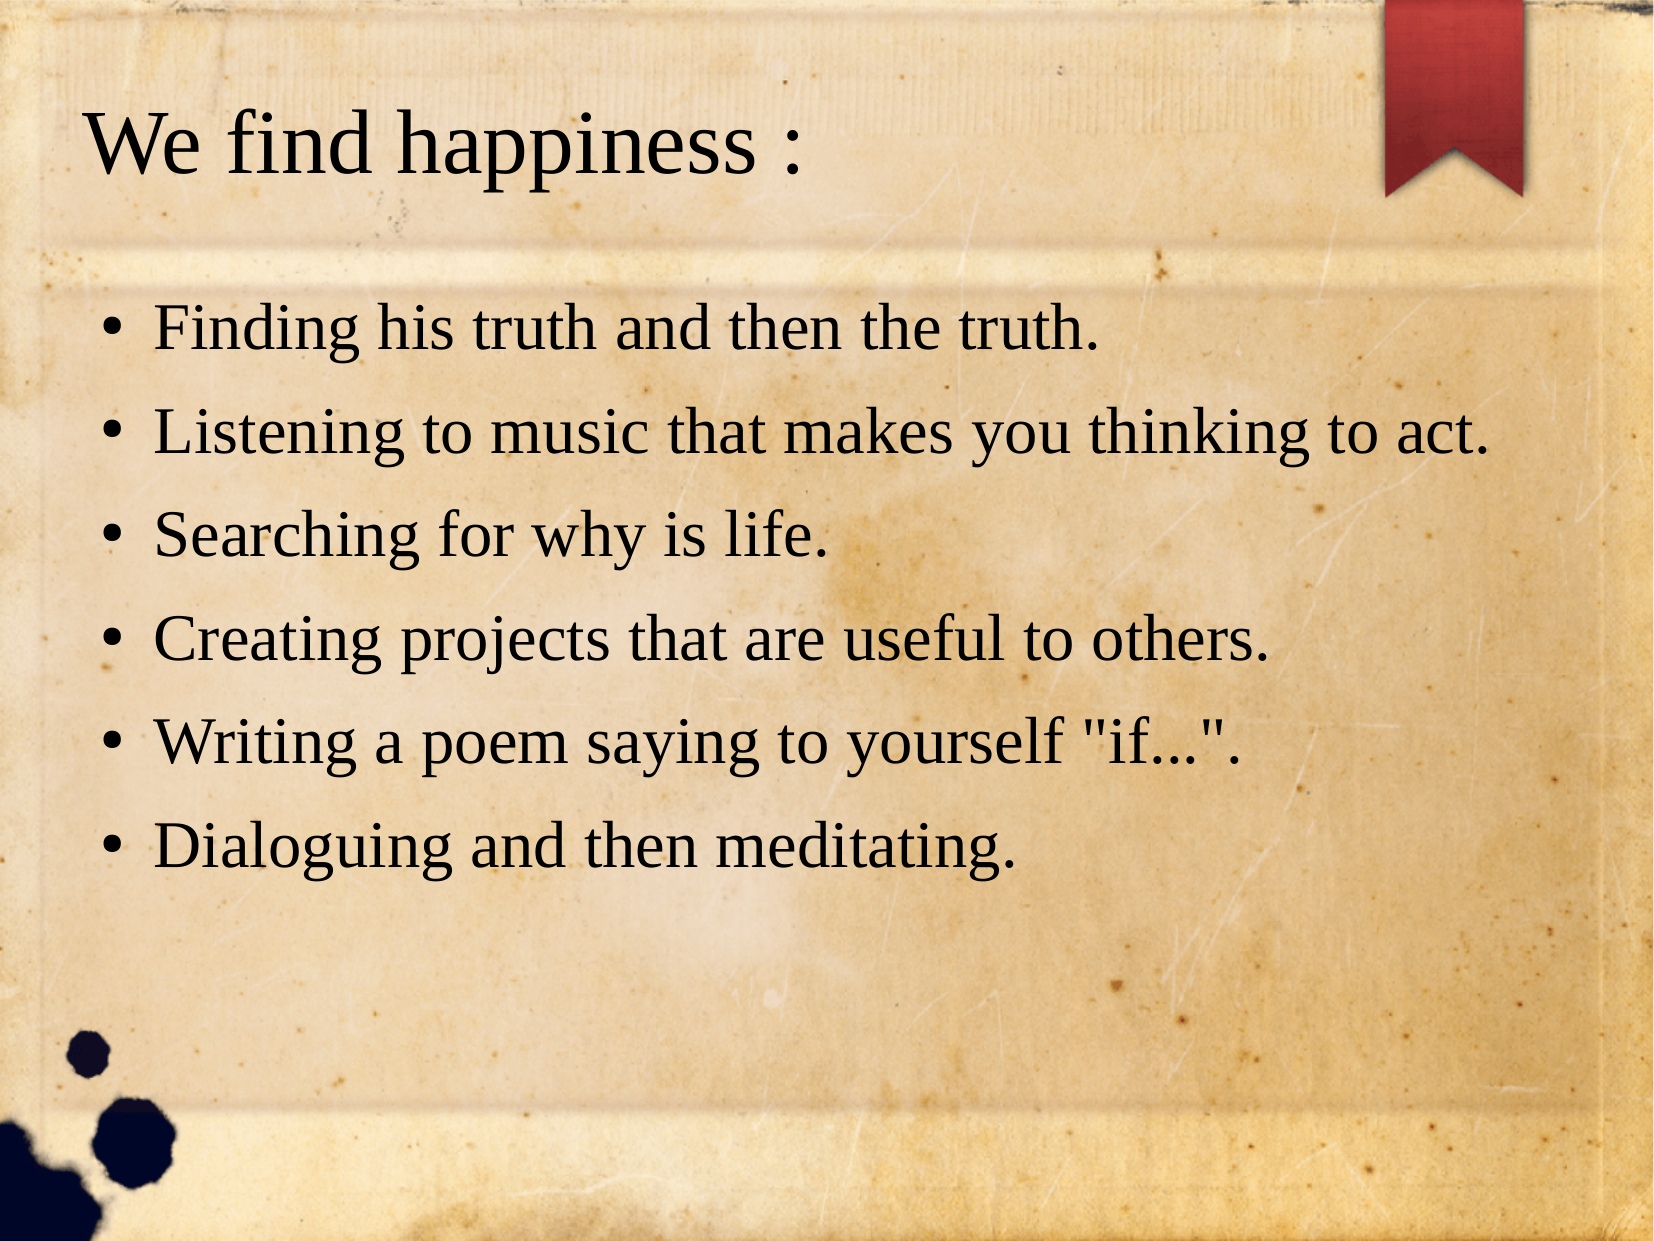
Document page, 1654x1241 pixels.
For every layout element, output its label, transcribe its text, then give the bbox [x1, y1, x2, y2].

picture [0, 0, 1654, 1241]
title We find happiness : [82, 49, 1347, 237]
list Finding his truth and then the truth. Listening to music that makes you thinking to act. Searching for why is life. Creating projects that are useful to others. Writing a poem saying to yourself "if...". Dialoguing and then meditating. [82, 290, 1538, 1010]
